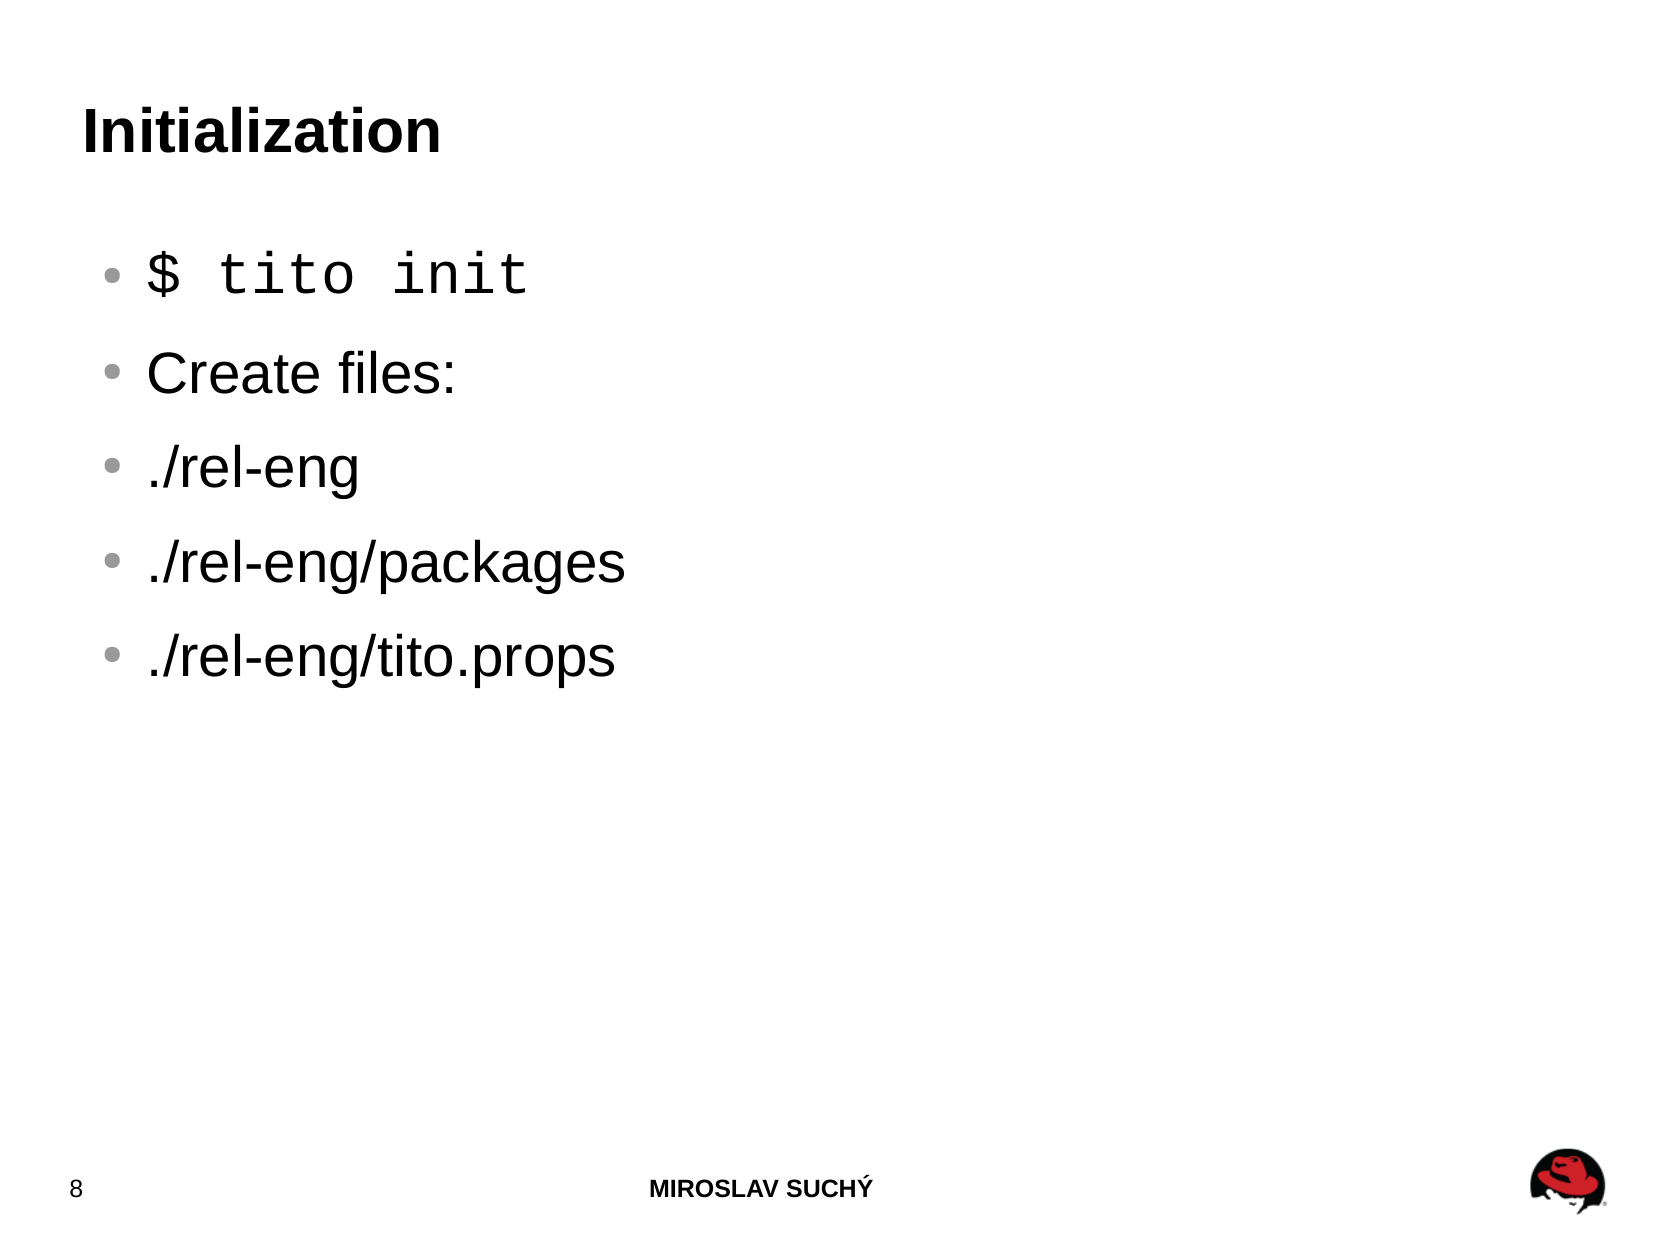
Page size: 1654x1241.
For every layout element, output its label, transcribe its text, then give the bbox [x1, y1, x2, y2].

list $ tito init Create files: ./rel-eng ./rel-eng/packages ./rel-eng/tito.props [86, 244, 1576, 1024]
picture [1529, 1146, 1613, 1224]
title Initialization [82, 45, 1571, 218]
